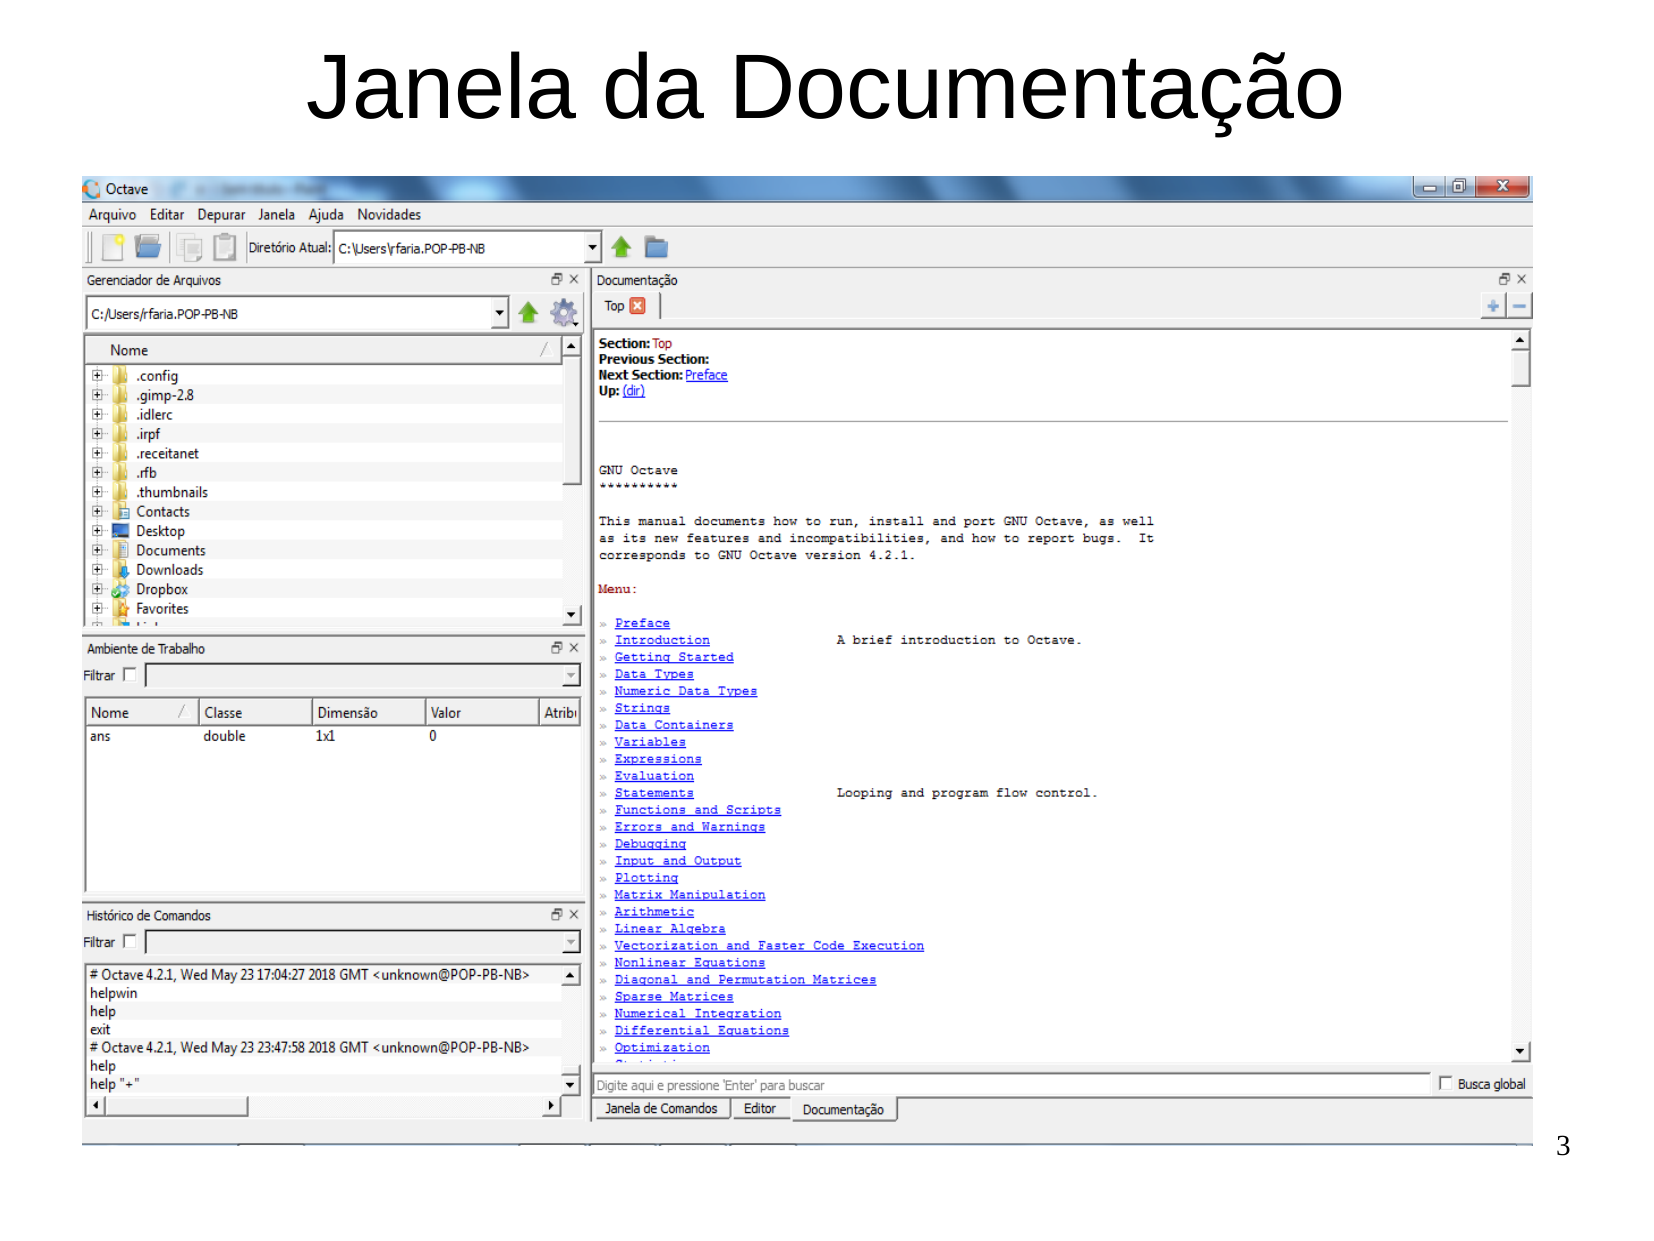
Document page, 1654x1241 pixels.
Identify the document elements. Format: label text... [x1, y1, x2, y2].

picture [82, 176, 1533, 1146]
title Janela da Documentação [82, 35, 1571, 139]
